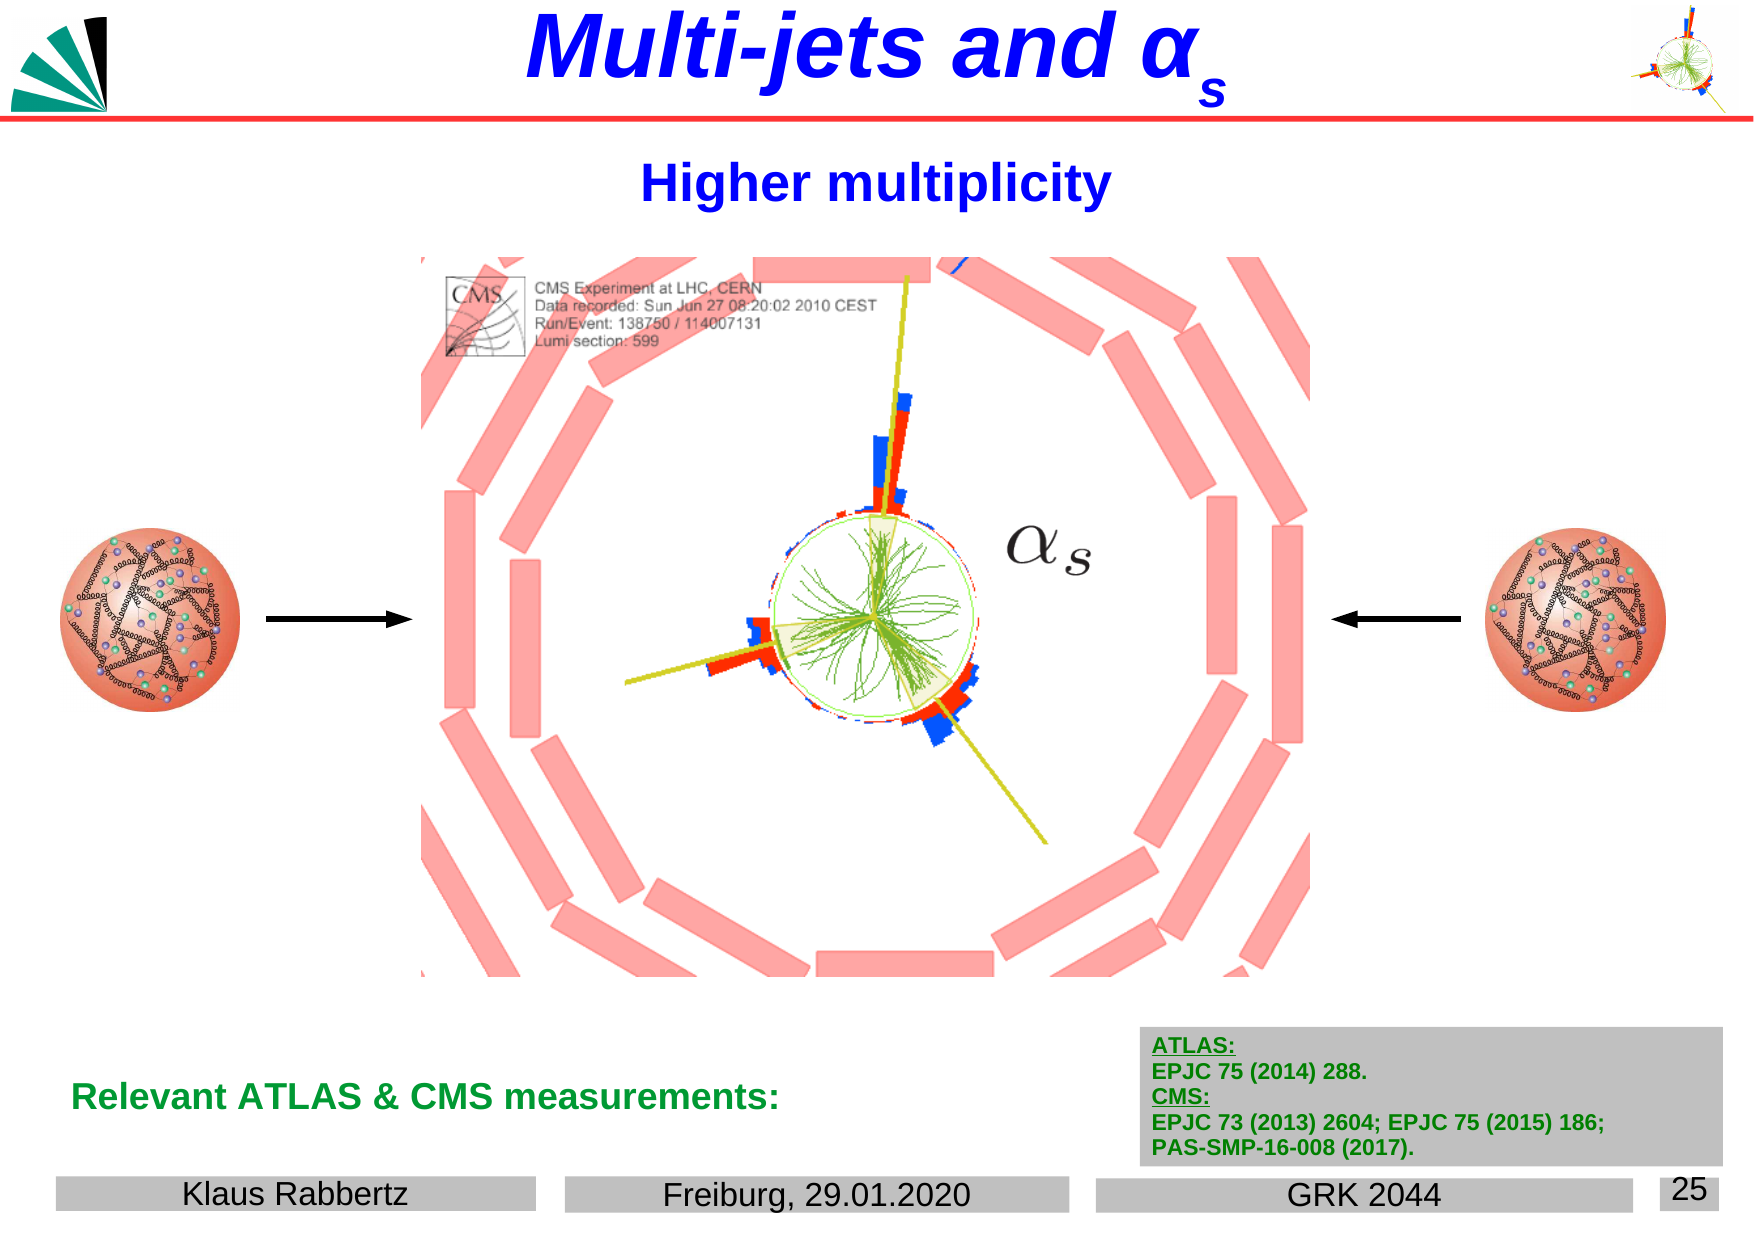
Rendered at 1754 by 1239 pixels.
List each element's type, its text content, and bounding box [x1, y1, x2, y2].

picture [1631, 5, 1739, 113]
text_box ATLAS: EPJC 75 (2014) 288. CMS: EPJC 73 (2013) 2604; EPJC 75 (2015) 186; PAS-SMP-16-008 (2017). [1139, 1026, 1723, 1167]
picture [421, 257, 1310, 977]
picture [11, 17, 107, 113]
text_box Higher multiplicity [628, 147, 1126, 220]
picture [1485, 528, 1666, 712]
text_box Relevant ATLAS & CMS measurements: [59, 1069, 793, 1124]
picture [60, 528, 240, 712]
title Multi-jets and αs [153, 0, 1600, 119]
